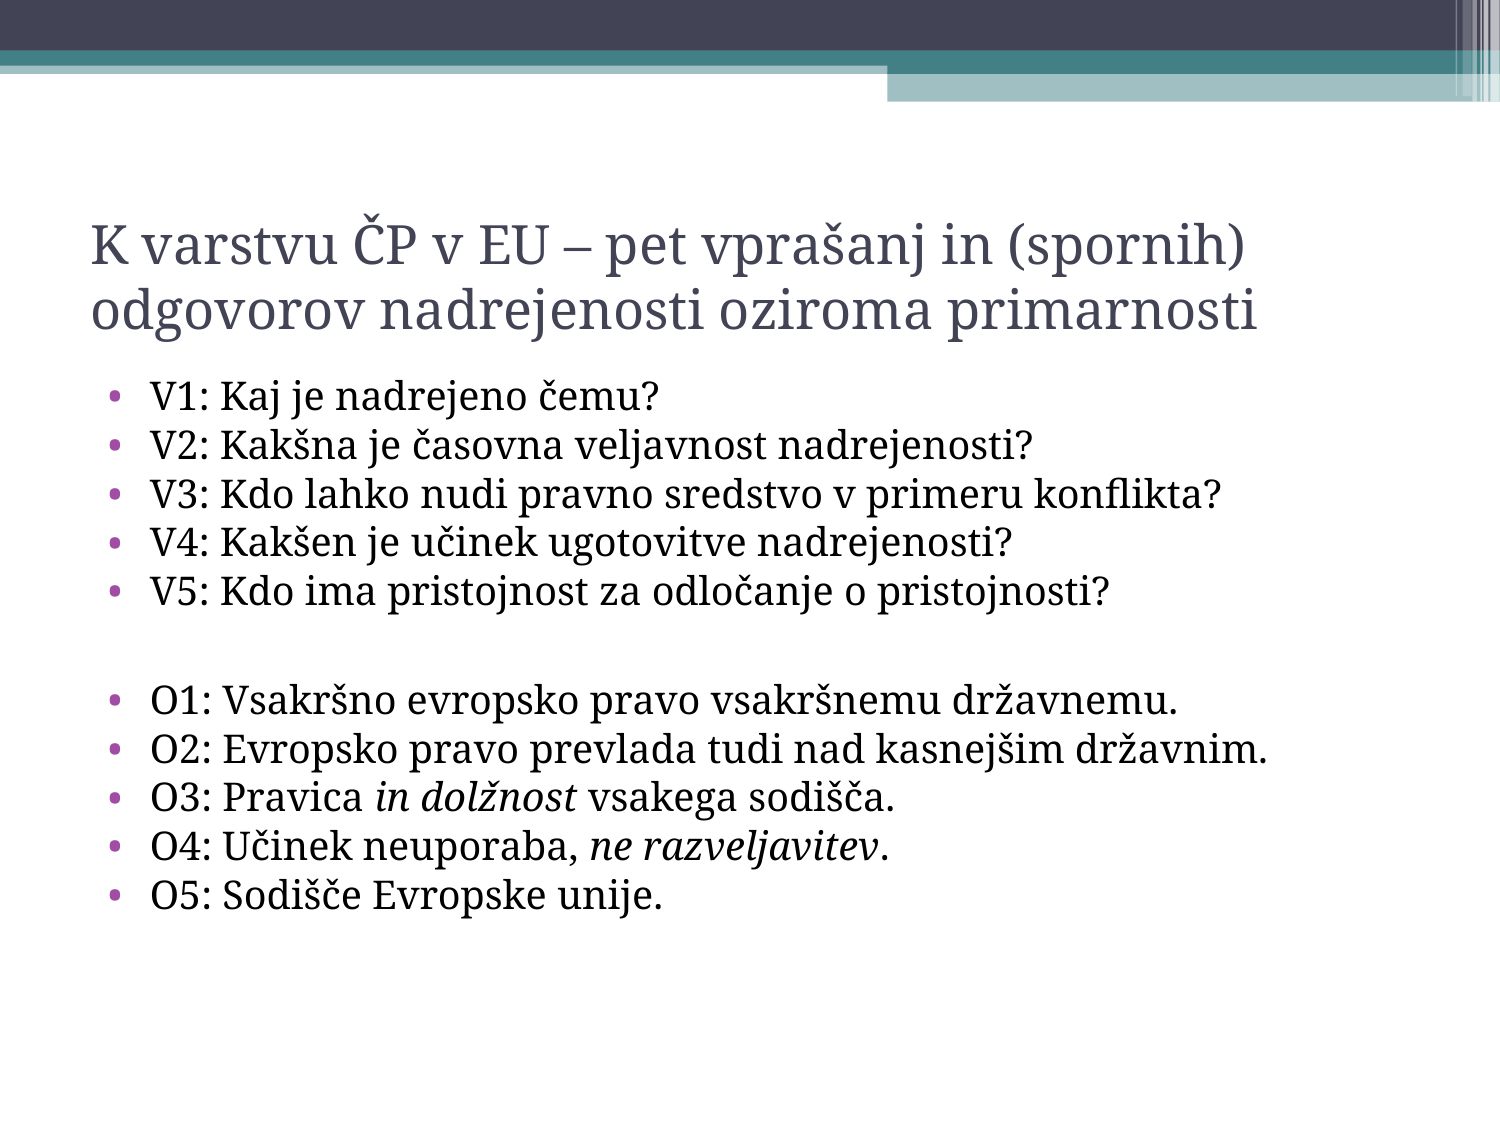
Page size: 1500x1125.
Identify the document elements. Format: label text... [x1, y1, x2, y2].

list V1: Kaj je nadrejeno čemu? V2: Kakšna je časovna veljavnost nadrejenosti? V3: Kdo lahko nudi pravno sredstvo v primeru konflikta? V4: Kakšen je učinek ugotovitve nadrejenosti? V5: Kdo ima pristojnost za odločanje o pristojnosti? O1: Vsakršno evropsko pravo vsakršnemu državnemu. O2: Evropsko pravo prevlada tudi nad kasnejšim državnim. O3: Pravica in dolžnost vsakega sodišča. O4: Učinek neuporaba, ne razveljavitev. O5: Sodišče Evropske unije. [75, 369, 1426, 1079]
title K varstvu ČP v EU – pet vprašanj in (spornih) odgovorov nadrejenosti oziroma primarnosti [75, 187, 1426, 363]
